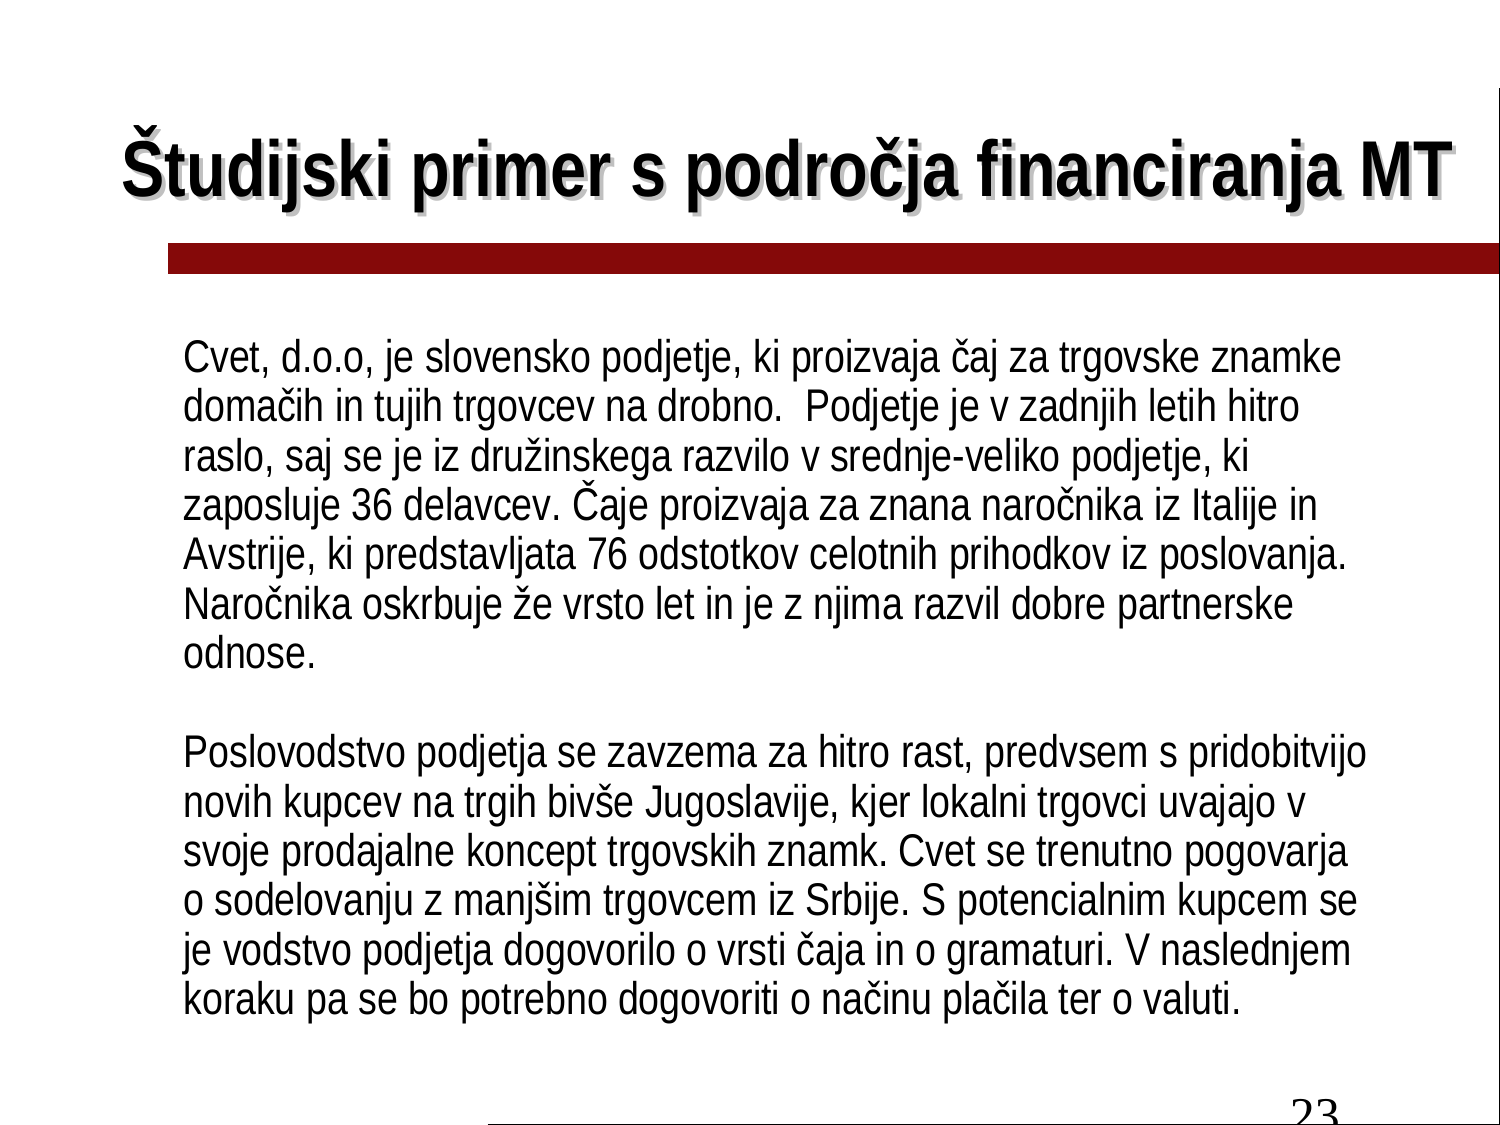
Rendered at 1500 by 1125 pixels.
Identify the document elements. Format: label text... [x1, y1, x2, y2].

title Študijski primer s področja financiranja MT [106, 90, 1495, 241]
list Cvet, d.o.o, je slovensko podjetje, ki proizvaja čaj za trgovske znamke domačih in tujih trgovcev na drobno. Podjetje je v zadnjih letih hitro raslo, saj se je iz družinskega razvilo v srednje-veliko podjetje, ki zaposluje 36 delavcev. Čaje proizvaja za znana naročnika iz Italije in Avstrije, ki predstavljata 76 odstotkov celotnih prihodkov iz poslovanja. Naročnika oskrbuje že vrsto let in je z njima razvil dobre partnerske odnose. Poslovodstvo podjetja se zavzema za hitro rast, predvsem s pridobitvijo novih kupcev na trgih bivše Jugoslavije, kjer lokalni trgovci uvajajo v svoje prodajalne koncept trgovskih znamk. Cvet se trenutno pogovarja o sodelovanju z manjšim trgovcem iz Srbije. S potencialnim kupcem se je vodstvo podjetja dogovorilo o vrsti čaja in o gramaturi. V naslednjem koraku pa se bo potrebno dogovoriti o načinu plačila ter o valuti. [112, 324, 1388, 1095]
